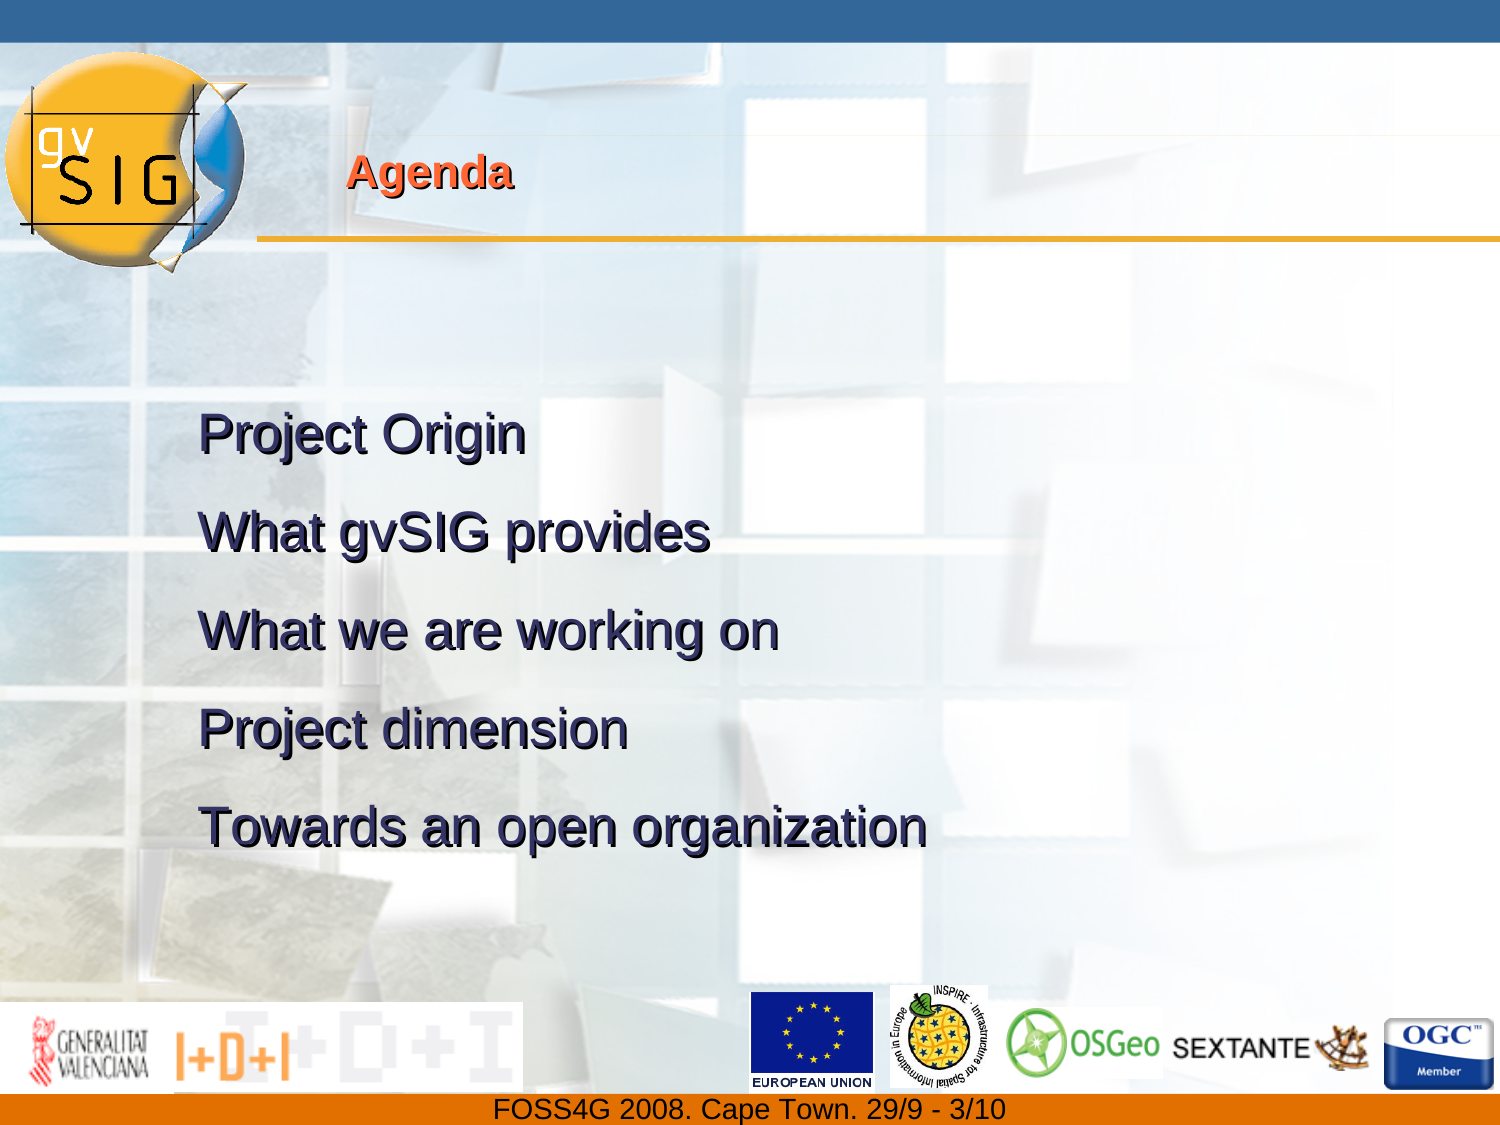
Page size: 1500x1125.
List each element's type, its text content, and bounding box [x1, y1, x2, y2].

picture [0, 1002, 523, 1094]
picture [0, 49, 250, 276]
picture [749, 992, 875, 1093]
picture [1384, 1018, 1494, 1090]
picture [890, 985, 988, 1088]
picture [1171, 1023, 1375, 1071]
picture [1003, 1007, 1163, 1079]
list Project Origin What gvSIG provides What we are working on Project dimension Towards an open organization [197, 405, 1391, 859]
text_box Agenda [344, 148, 513, 201]
